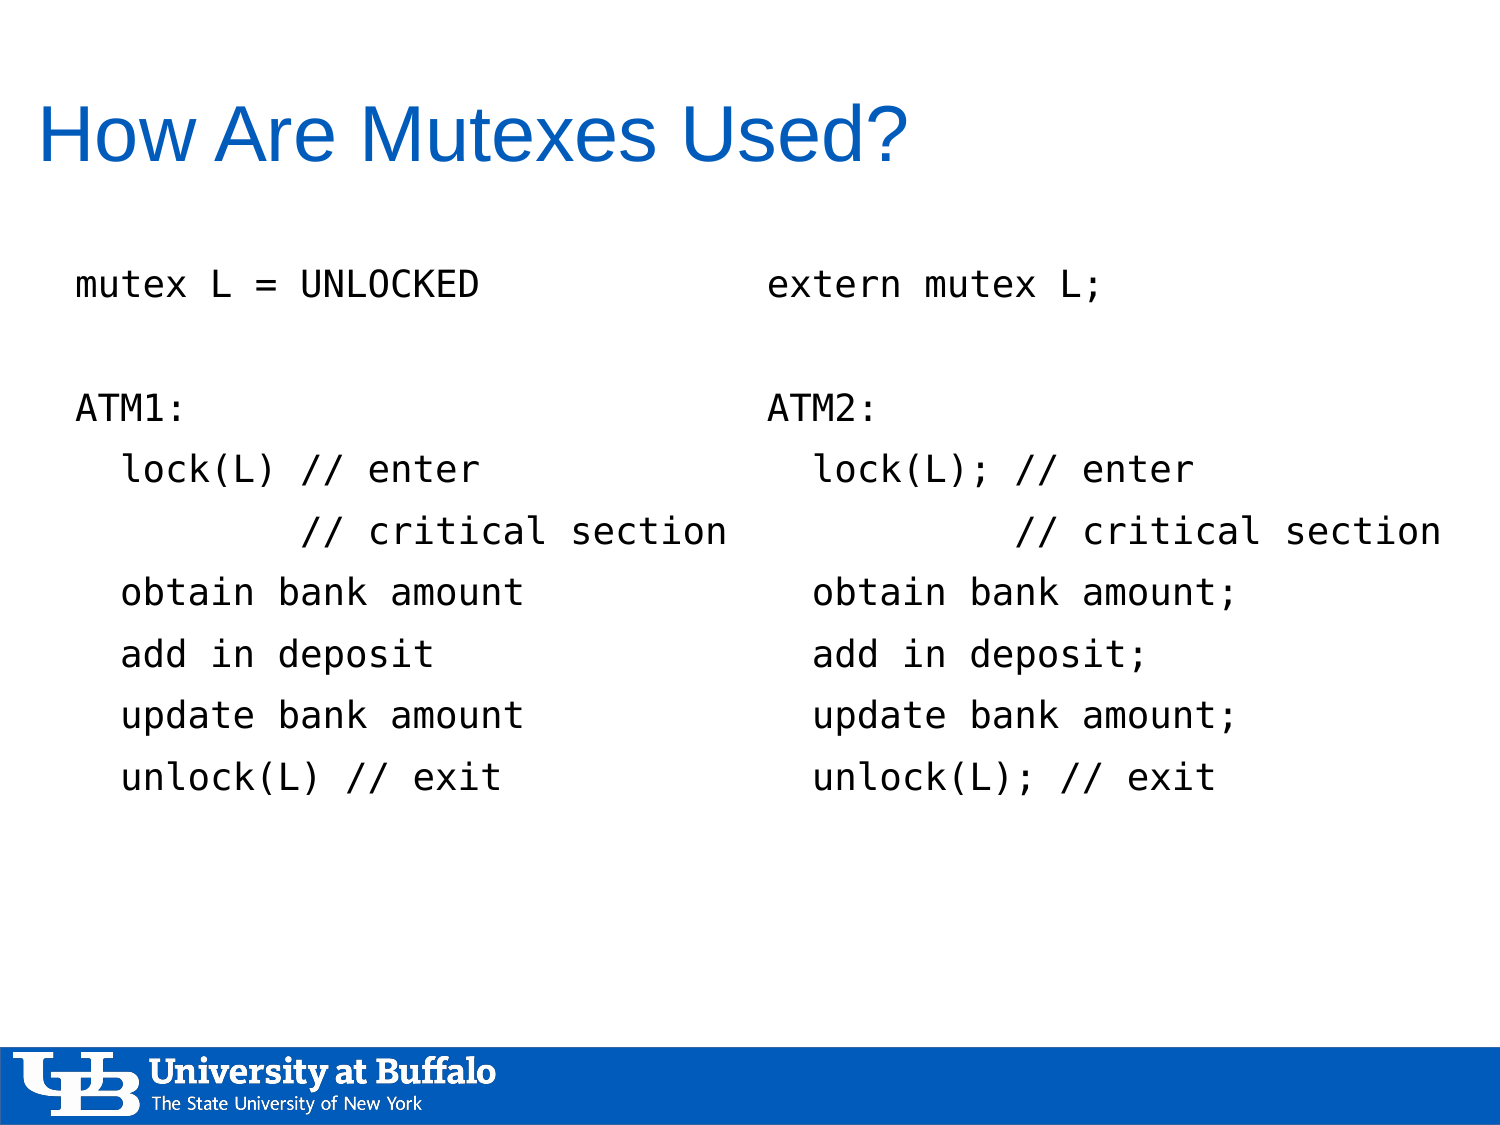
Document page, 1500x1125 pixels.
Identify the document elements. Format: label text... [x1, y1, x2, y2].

picture [13, 1052, 496, 1116]
list extern mutex L; ATM2: lock(L); // enter // critical section obtain bank amount; add in deposit; update bank amount; unlock(L); // exit [766, 263, 1456, 916]
title How Are Mutexes Used? [37, 95, 1388, 173]
list mutex L = UNLOCKED ATM1: lock(L) // enter // critical section obtain bank amount add in deposit update bank amount unlock(L) // exit [75, 263, 734, 916]
